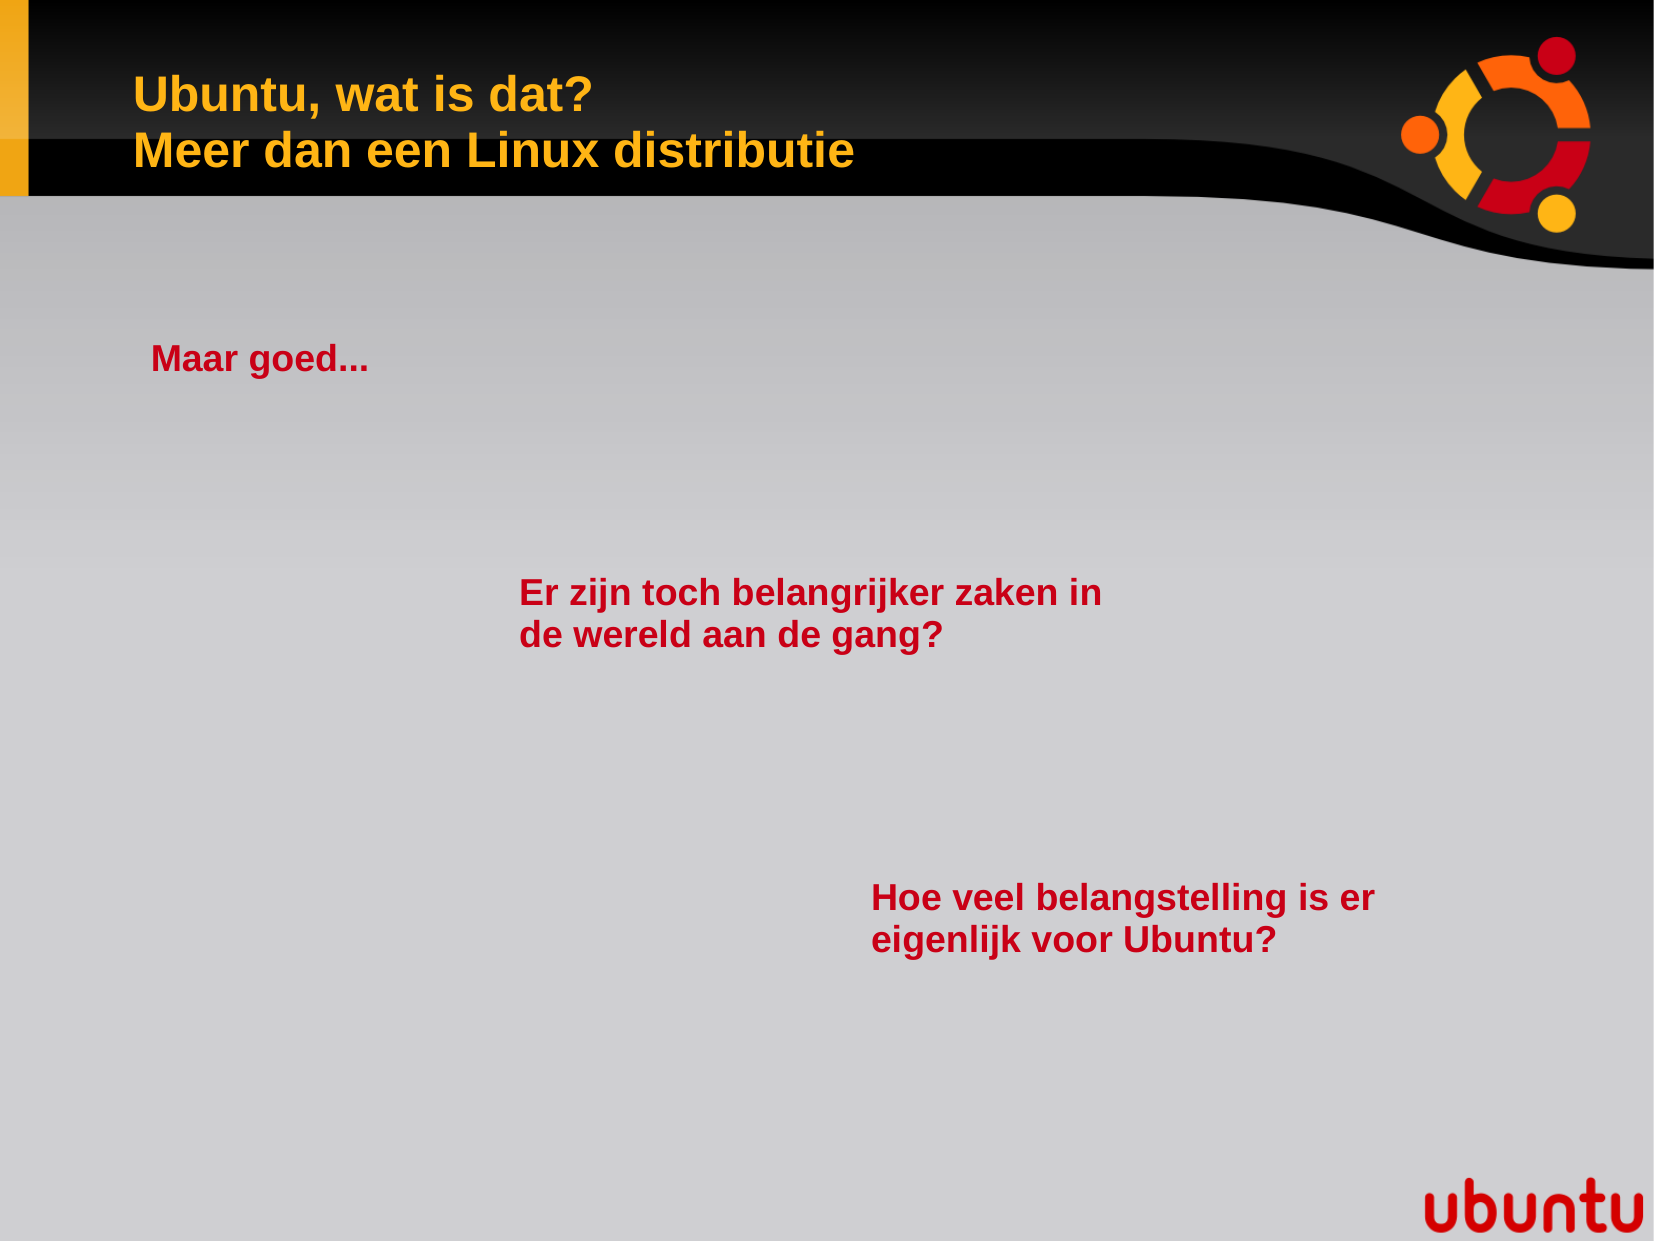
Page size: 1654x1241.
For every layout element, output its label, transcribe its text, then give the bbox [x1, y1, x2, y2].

text_box Maar goed... [136, 330, 934, 389]
text_box Er zijn toch belangrijker zaken in de wereld aan de gang? [504, 564, 1125, 666]
picture [0, 0, 1654, 1241]
text_box Hoe veel belangstelling is er eigenlijk voor Ubuntu? [856, 869, 1477, 971]
text_box Ubuntu, wat is dat? Meer dan een Linux distributie [118, 59, 1093, 188]
